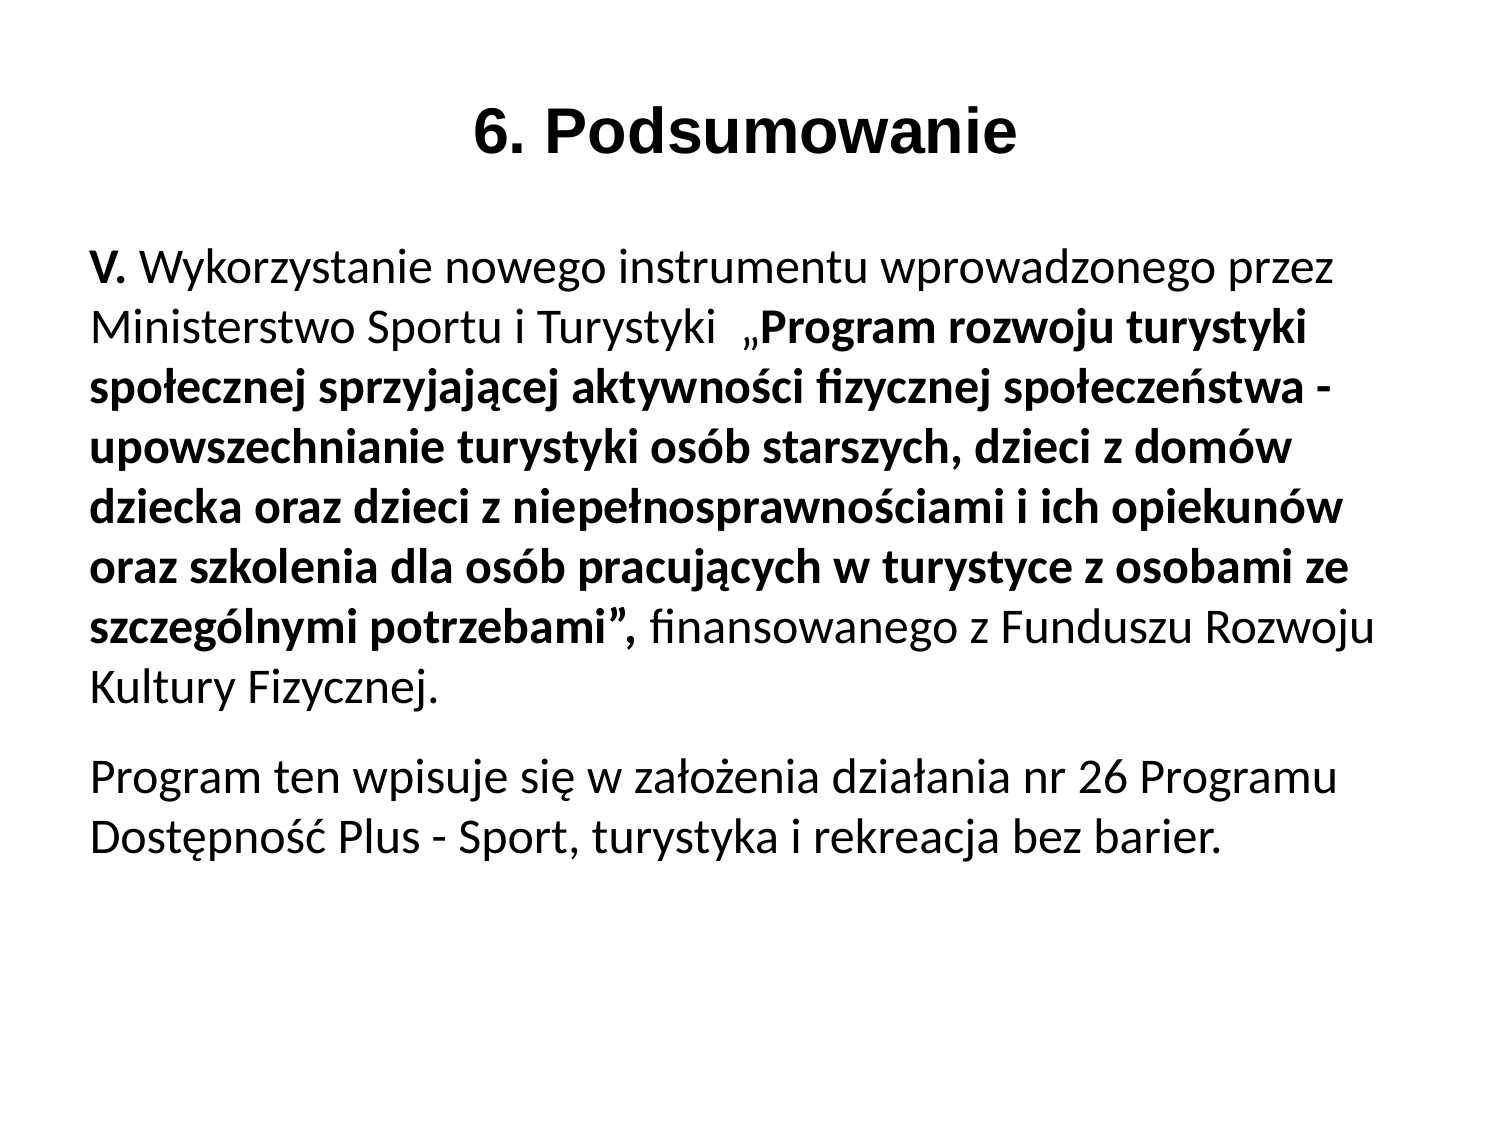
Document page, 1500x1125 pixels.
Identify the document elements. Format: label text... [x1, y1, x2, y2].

title 6. Podsumowanie [70, 81, 1421, 119]
list V. Wykorzystanie nowego instrumentu wprowadzonego przez Ministerstwo Sportu i Turystyki „Program rozwoju turystyki społecznej sprzyjającej aktywności fizycznej społeczeństwa - upowszechnianie turystyki osób starszych, dzieci z domów dziecka oraz dzieci z niepełnosprawnościami i ich opiekunów oraz szkolenia dla osób pracujących w turystyce z osobami ze szczególnymi potrzebami”, finansowanego z Funduszu Rozwoju Kultury Fizycznej. Program ten wpisuje się w założenia działania nr 26 Programu Dostępność Plus - Sport, turystyka i rekreacja bez barier. [75, 226, 1425, 965]
